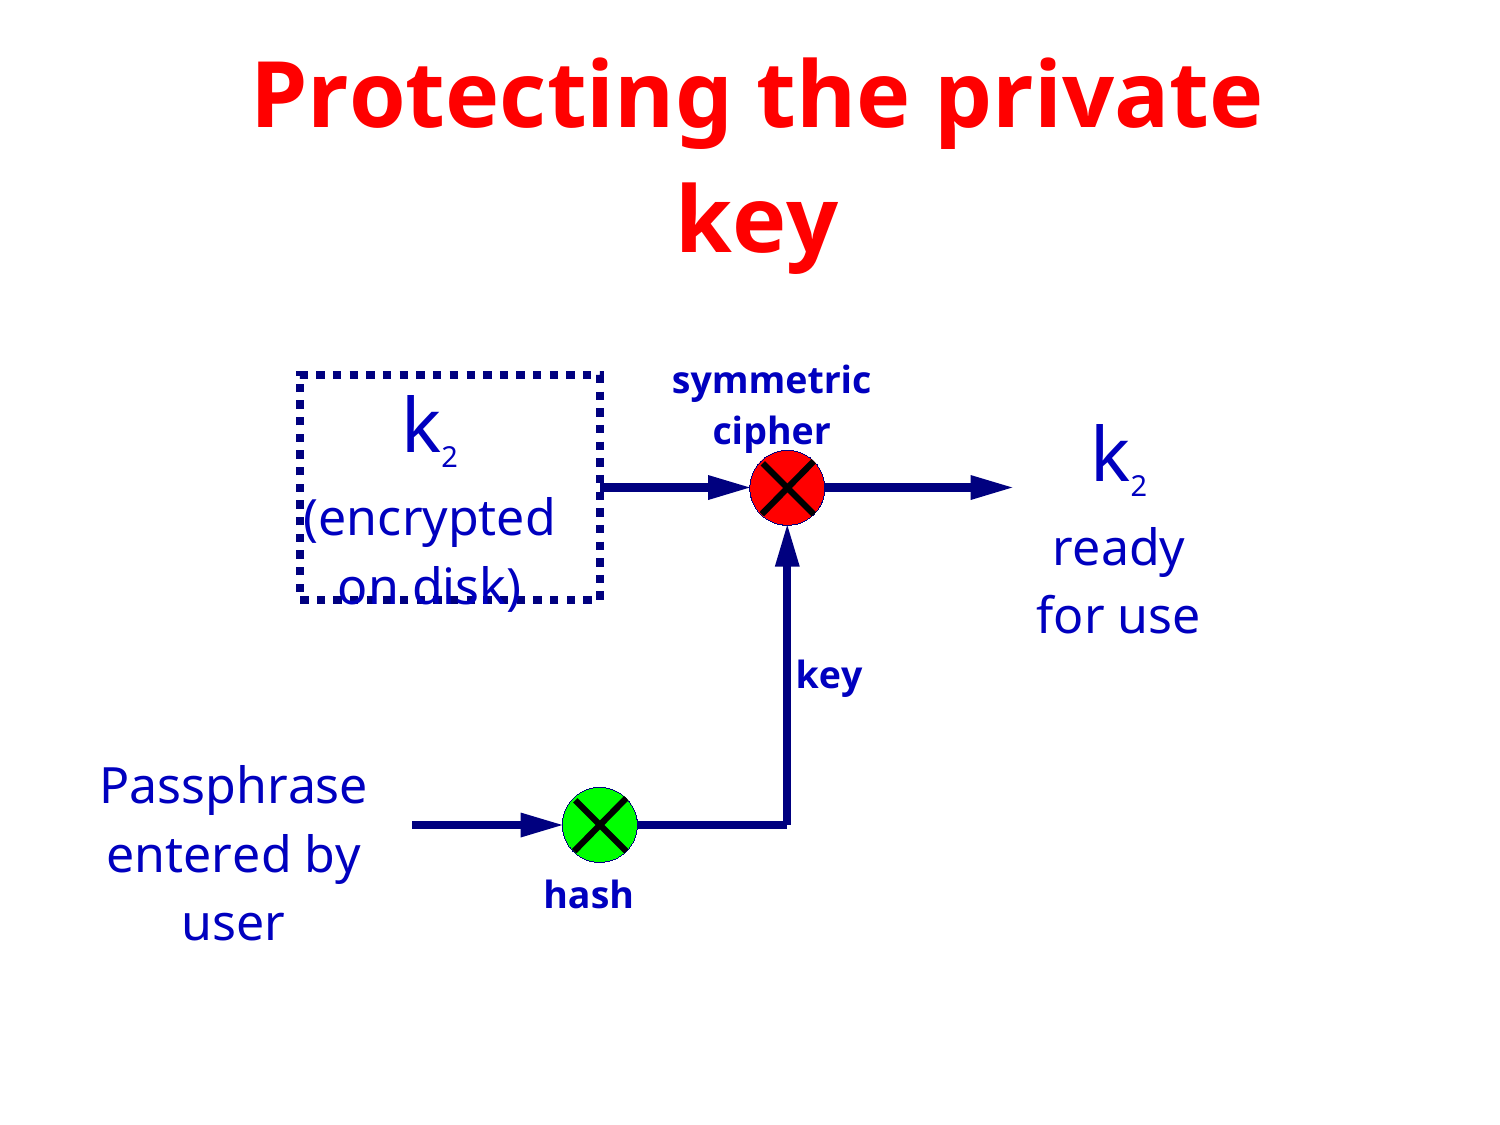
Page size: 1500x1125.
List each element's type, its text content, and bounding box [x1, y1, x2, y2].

text_box k2 ready for use [1036, 401, 1202, 649]
text_box key [795, 648, 863, 700]
text_box Passphrase entered by user [99, 750, 369, 956]
text_box [606, 801, 638, 849]
text_box [793, 464, 825, 512]
text_box k2 (encrypted on disk) [303, 371, 557, 620]
text_box [562, 787, 623, 849]
title Protecting the private key [191, 29, 1324, 143]
text_box symmetric cipher [671, 353, 872, 456]
text_box [575, 831, 624, 863]
text_box [749, 456, 811, 526]
text_box hash [543, 868, 635, 921]
